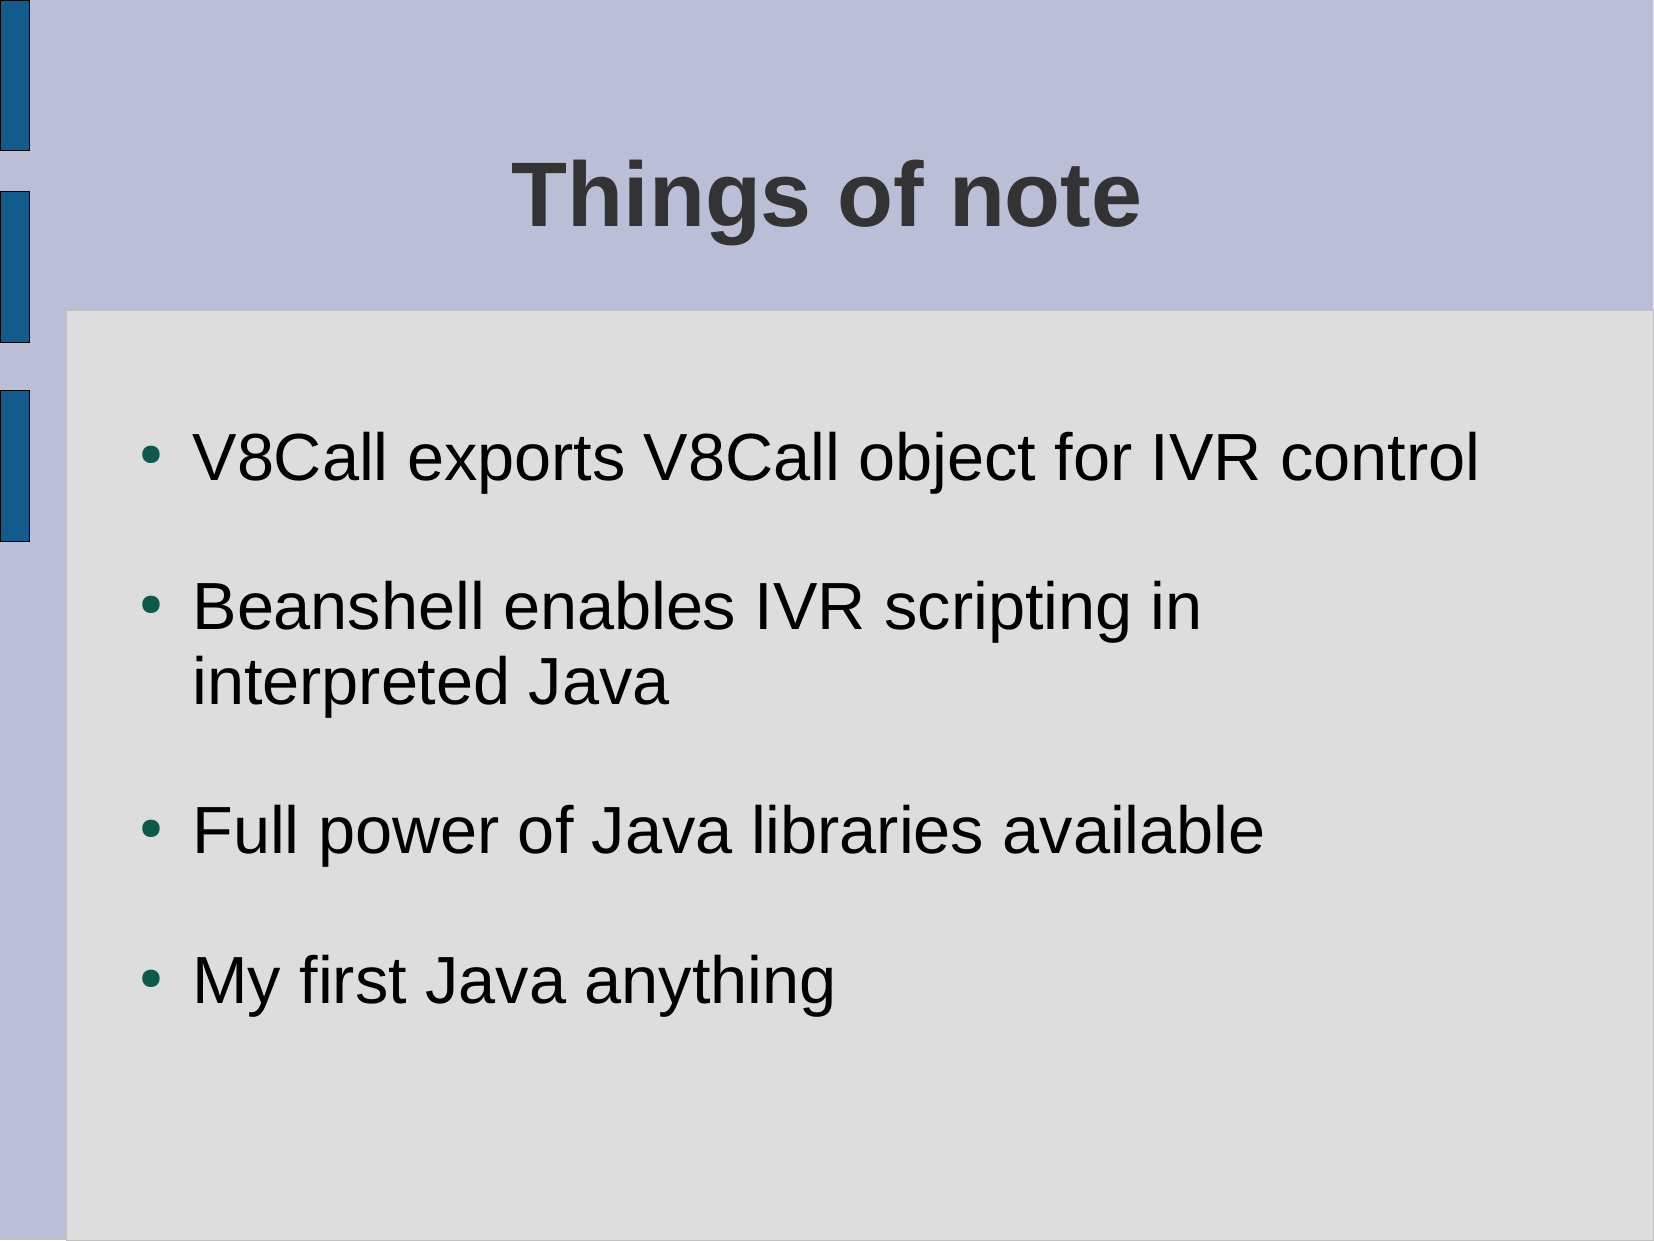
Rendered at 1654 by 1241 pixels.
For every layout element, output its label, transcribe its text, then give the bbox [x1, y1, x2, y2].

list V8Call exports V8Call object for IVR control Beanshell enables IVR scripting in interpreted Java Full power of Java libraries available My first Java anything [121, 344, 1534, 1149]
title Things of note [121, 91, 1534, 299]
